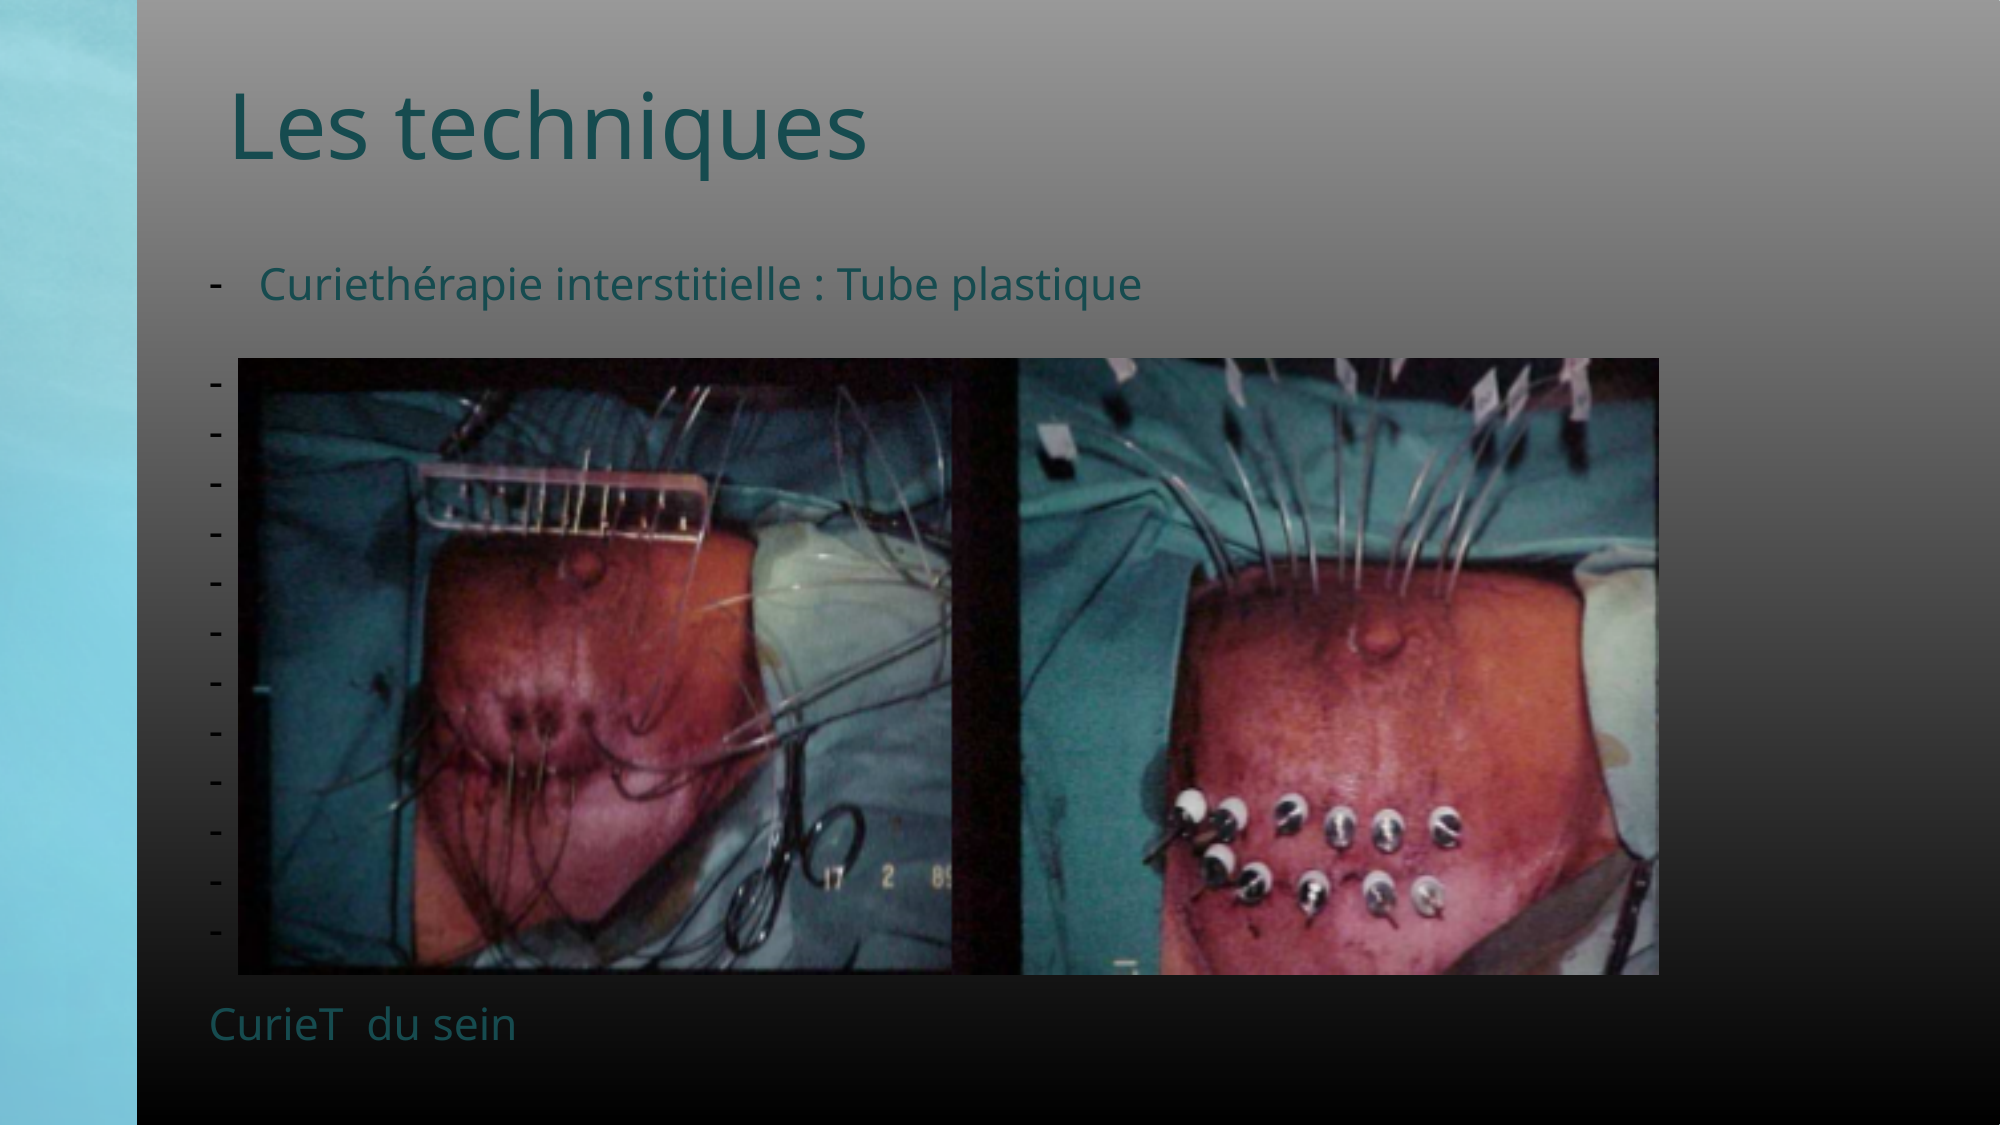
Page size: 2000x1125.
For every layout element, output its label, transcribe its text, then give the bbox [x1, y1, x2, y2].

picture [238, 358, 1659, 975]
list Curiethérapie interstitielle : Tube plastique CurieT du sein [193, 199, 1981, 1060]
title Les techniques [212, 62, 1728, 188]
